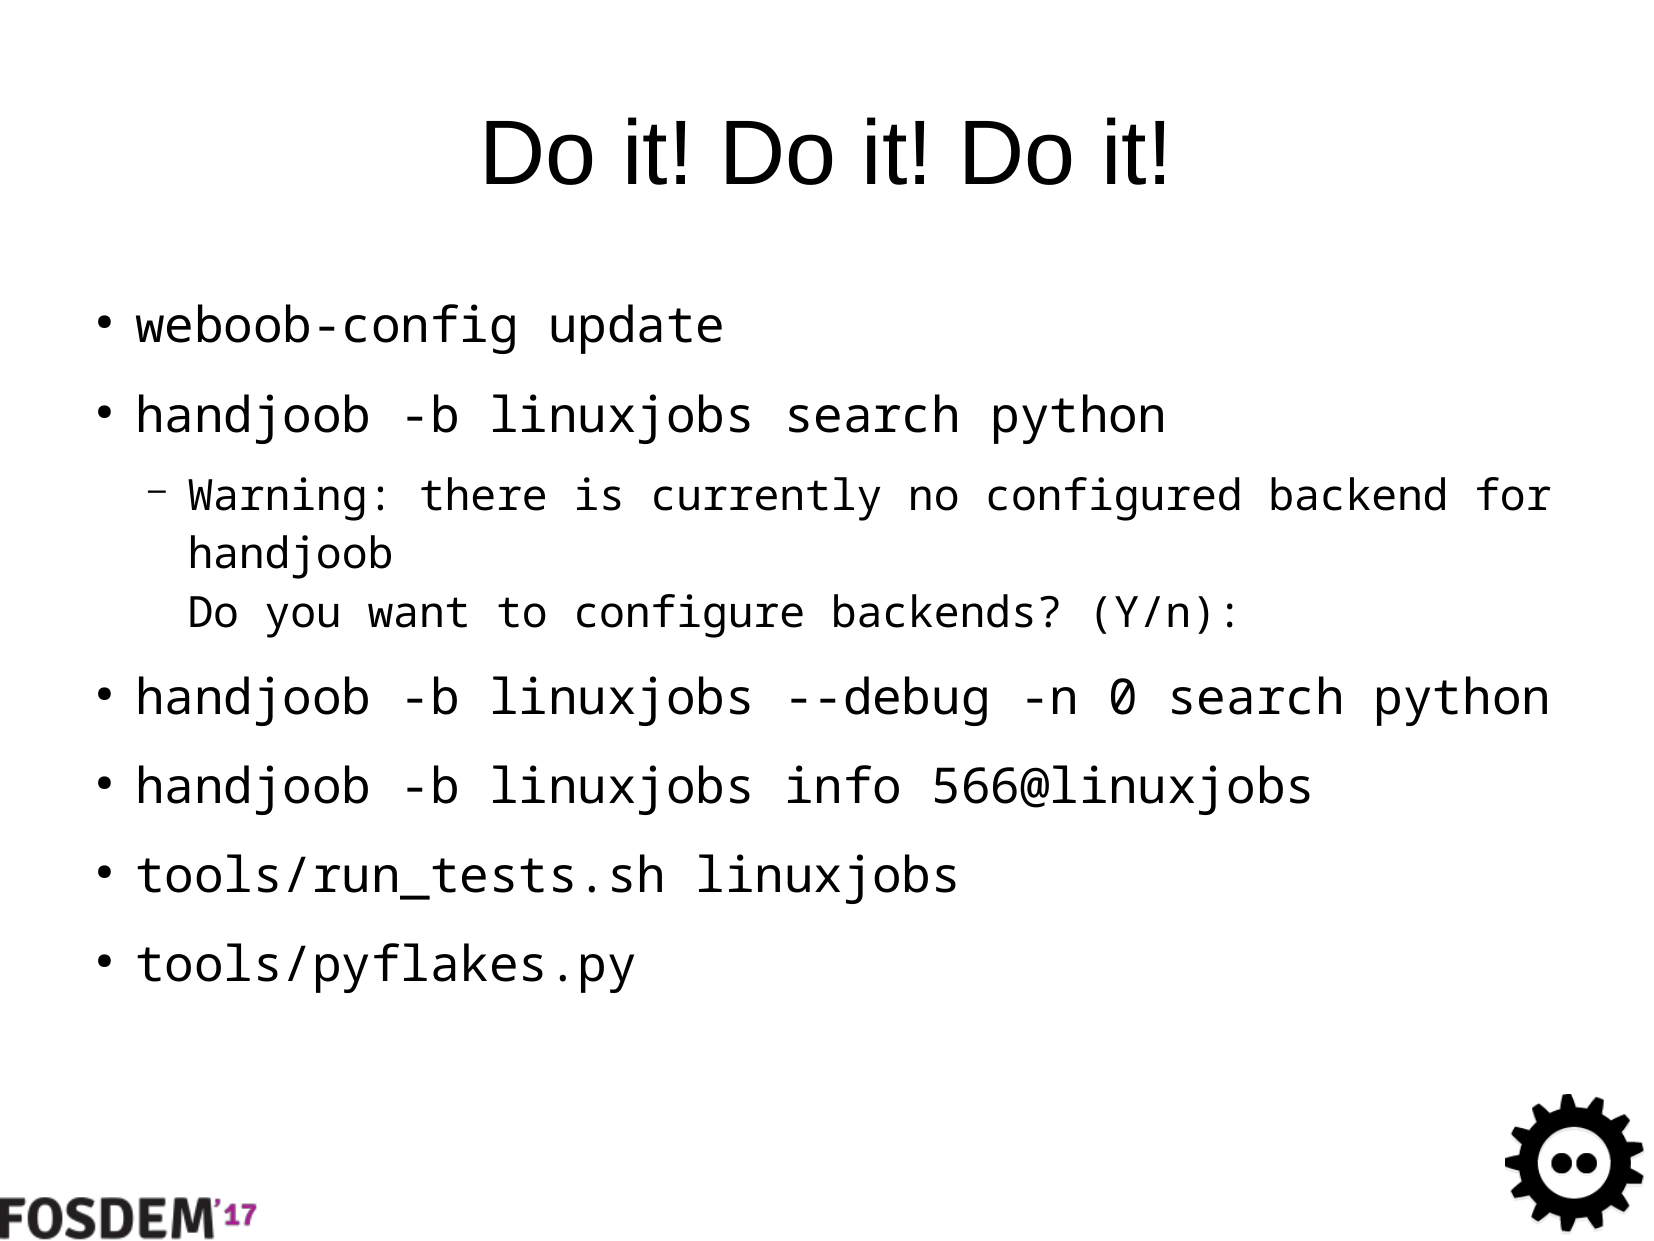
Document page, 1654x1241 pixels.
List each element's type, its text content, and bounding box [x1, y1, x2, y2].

title Do it! Do it! Do it! [82, 49, 1571, 257]
picture [0, 1196, 258, 1241]
picture [1505, 1094, 1648, 1235]
list weboob-config update handjoob -b linuxjobs search python Warning: there is currently no configured backend for handjoob Do you want to configure backends? (Y/n): handjoob -b linuxjobs --debug -n 0 search python handjoob -b linuxjobs info 566@linuxjobs tools/run_tests.sh linuxjobs tools/pyflakes.py [82, 290, 1571, 1010]
